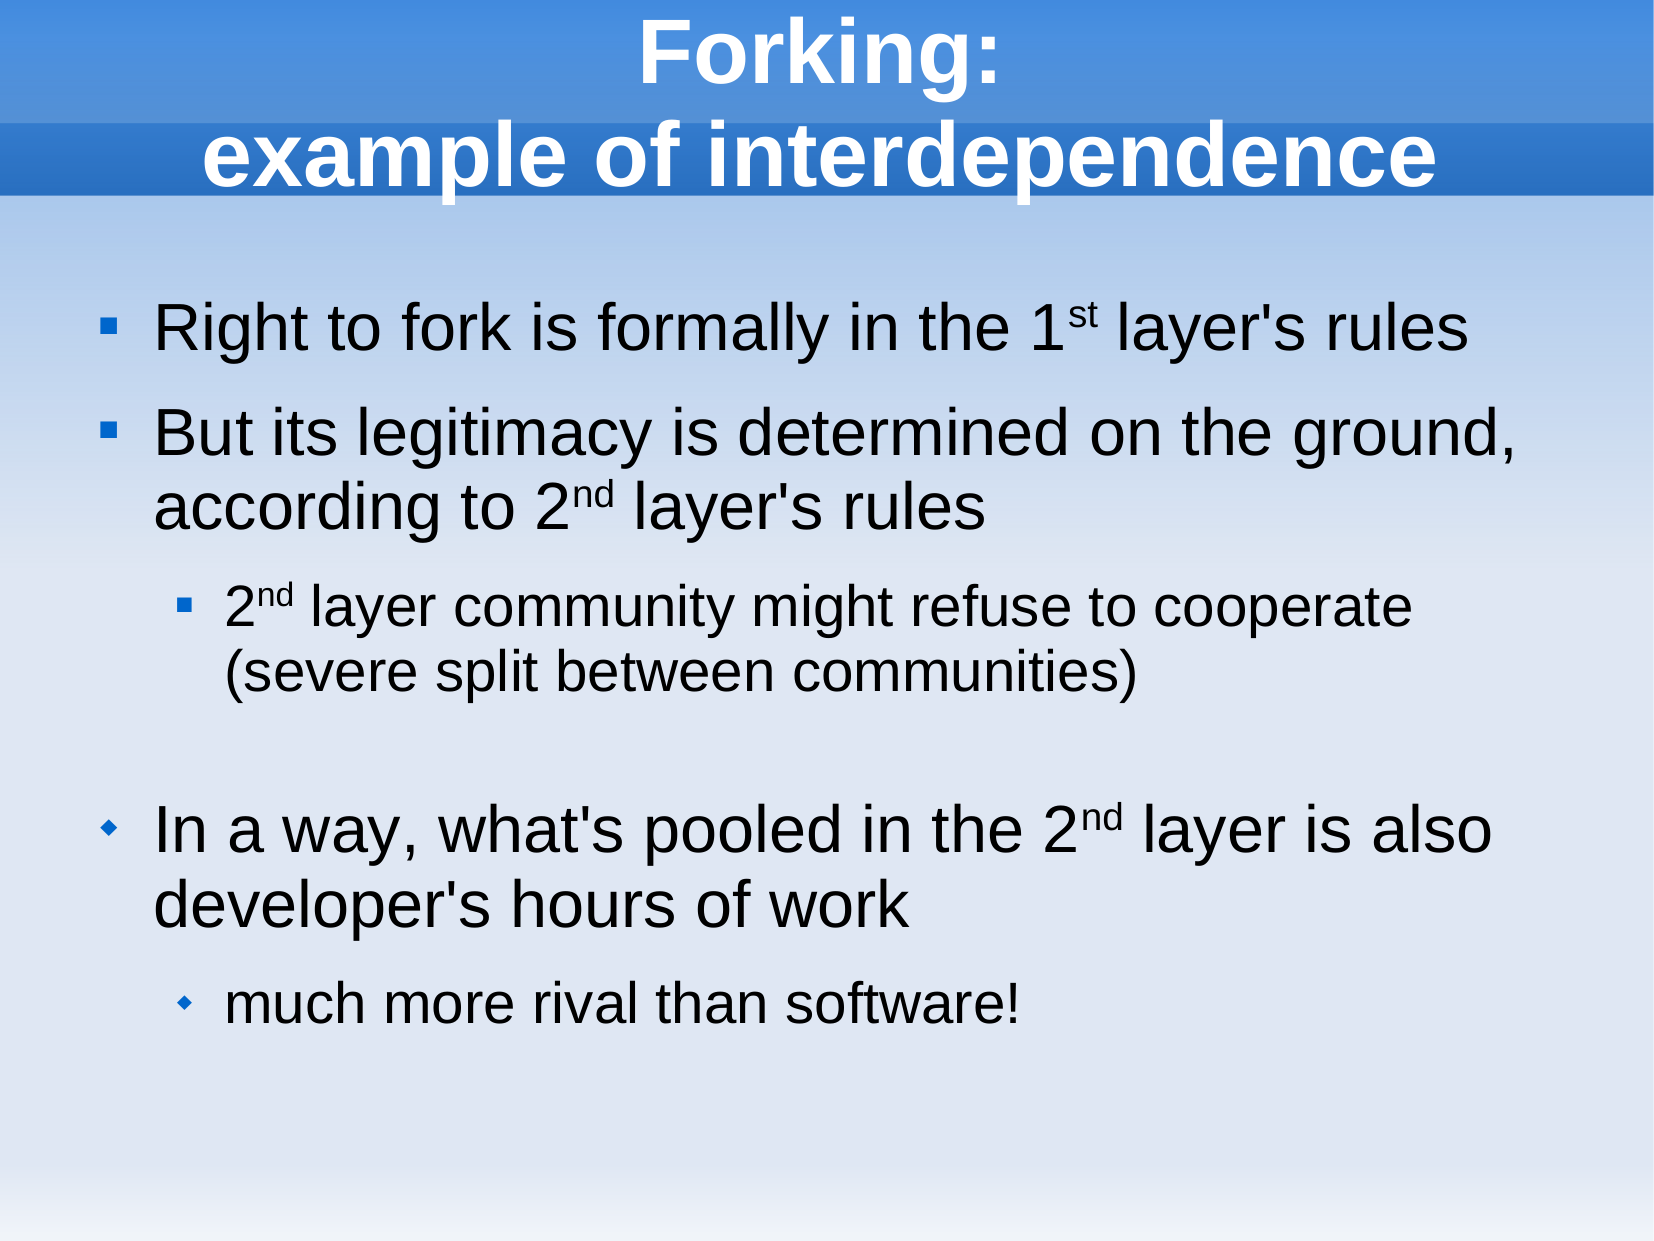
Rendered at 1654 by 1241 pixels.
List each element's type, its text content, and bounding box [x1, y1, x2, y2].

title Forking: example of interdependence [76, 1, 1565, 207]
picture [0, 0, 1654, 1241]
list Right to fork is formally in the 1st layer's rules But its legitimacy is determined on the ground, according to 2nd layer's rules 2nd layer community might refuse to cooperate (severe split between communities) In a way, what's pooled in the 2nd layer is also developer's hours of work much more rival than software! [82, 290, 1571, 1109]
